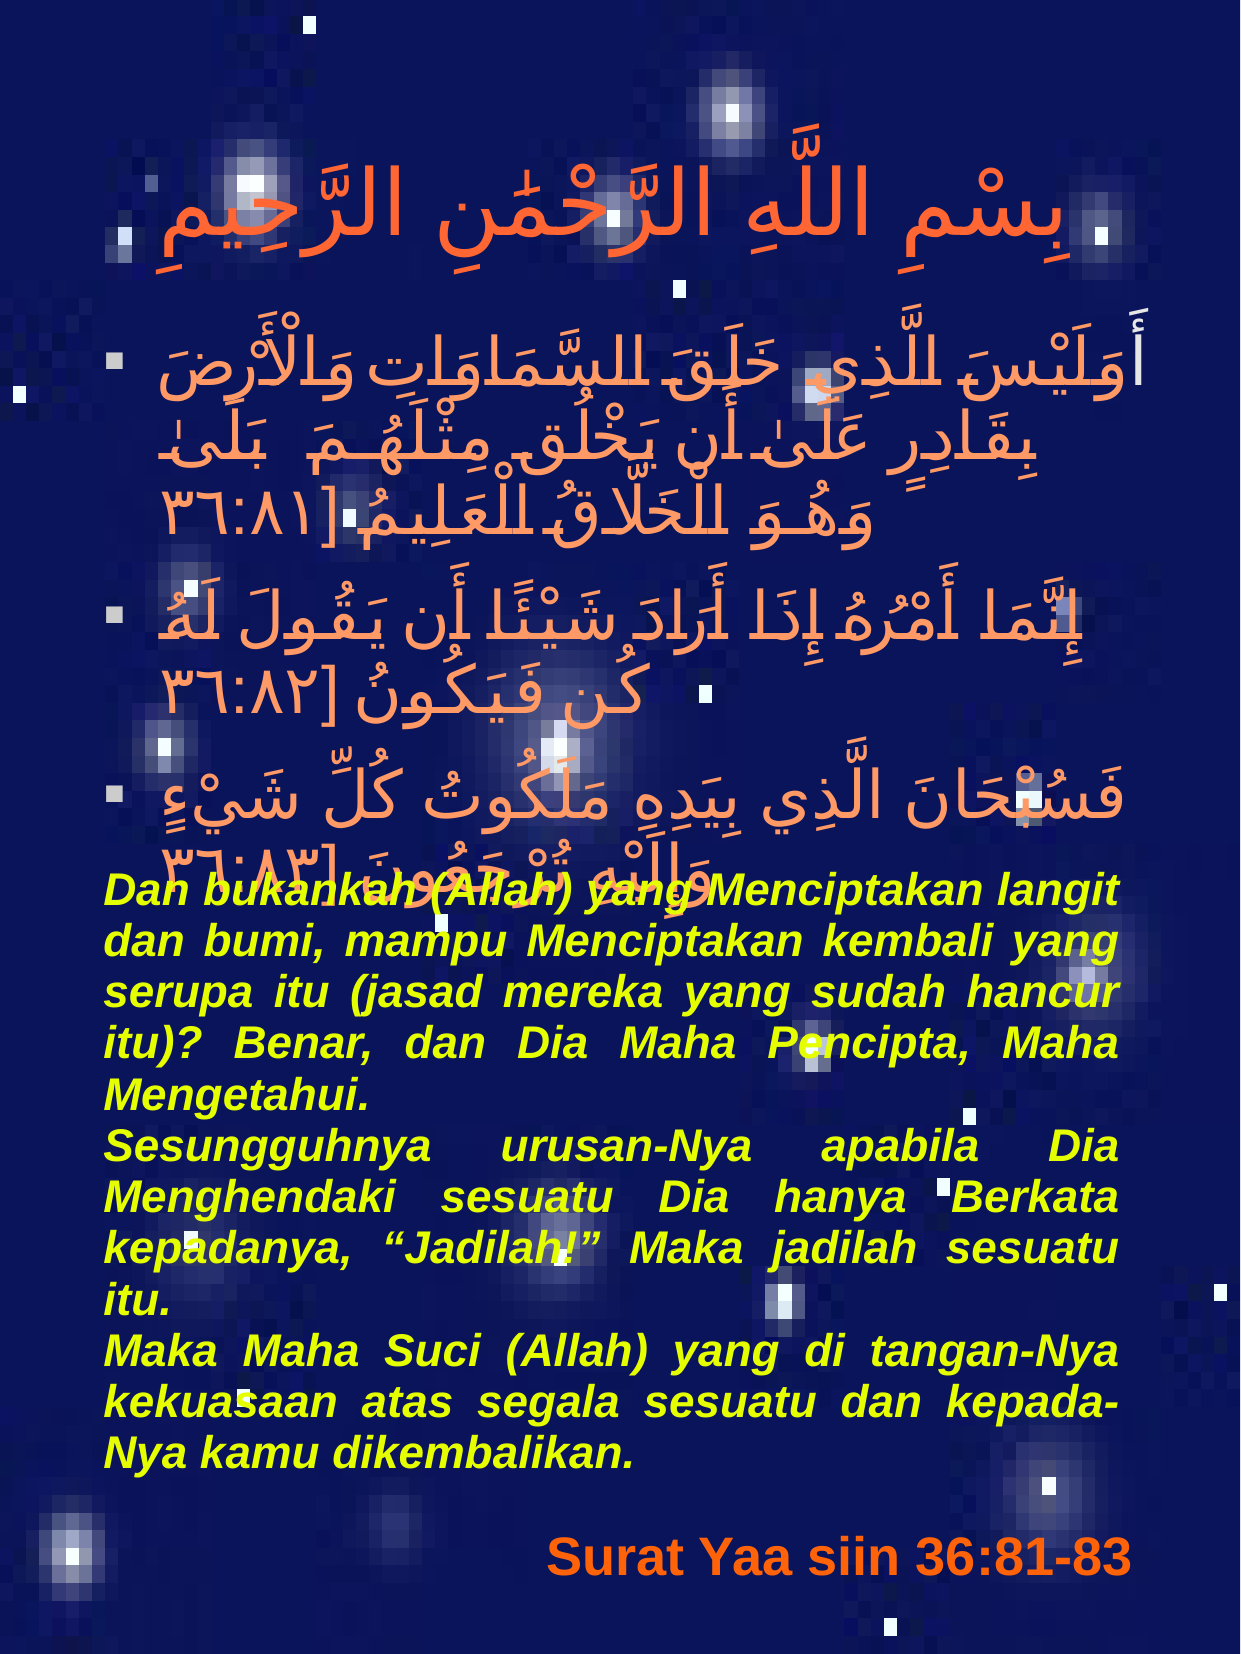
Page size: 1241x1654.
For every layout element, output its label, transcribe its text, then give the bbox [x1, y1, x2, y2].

list أَوَلَيْسَ الَّذِي خَلَقَ السَّمَاوَاتِ وَالْأَرْضَ بِقَادِرٍ عَلَىٰ أَن يَخْلُقَ مِثْلَهُم ۚ بَلَىٰ وَهُوَ الْخَلَّاقُ الْعَلِيمُ [٣٦:٨١ إِنَّمَا أَمْرُهُ إِذَا أَرَادَ شَيْئًا أَن يَقُولَ لَهُ كُن فَيَكُونُ [٣٦:٨٢ فَسُبْحَانَ الَّذِي بِيَدِهِ مَلَكُوتُ كُلِّ شَيْءٍ وَإِلَيْهِ تُرْجَعُونَ [٣٦:٨٣ [88, 324, 1179, 883]
text_box Surat Yaa siin 36:81-83 [531, 1519, 1149, 1595]
picture [0, 0, 1241, 1654]
text_box Dan bukankah (Allah) yang Menciptakan langit dan bumi, mampu Menciptakan kembali yang serupa itu (jasad mereka yang sudah hancur itu)? Benar, dan Dia Maha Pencipta, Maha Mengetahui. Sesungguhnya urusan-Nya apabila Dia Menghendaki sesuatu Dia hanya Berkata kepadanya, “Jadilah!” Maka jadilah sesuatu itu. Maka Maha Suci (Allah) yang di tangan-Nya kekuasaan atas segala sesuatu dan kepada-Nya kamu dikembalikan. [88, 856, 1135, 1487]
title بِسْمِ اللَّهِ الرَّحْمَٰنِ الرَّحِيمِ [62, 65, 1179, 342]
